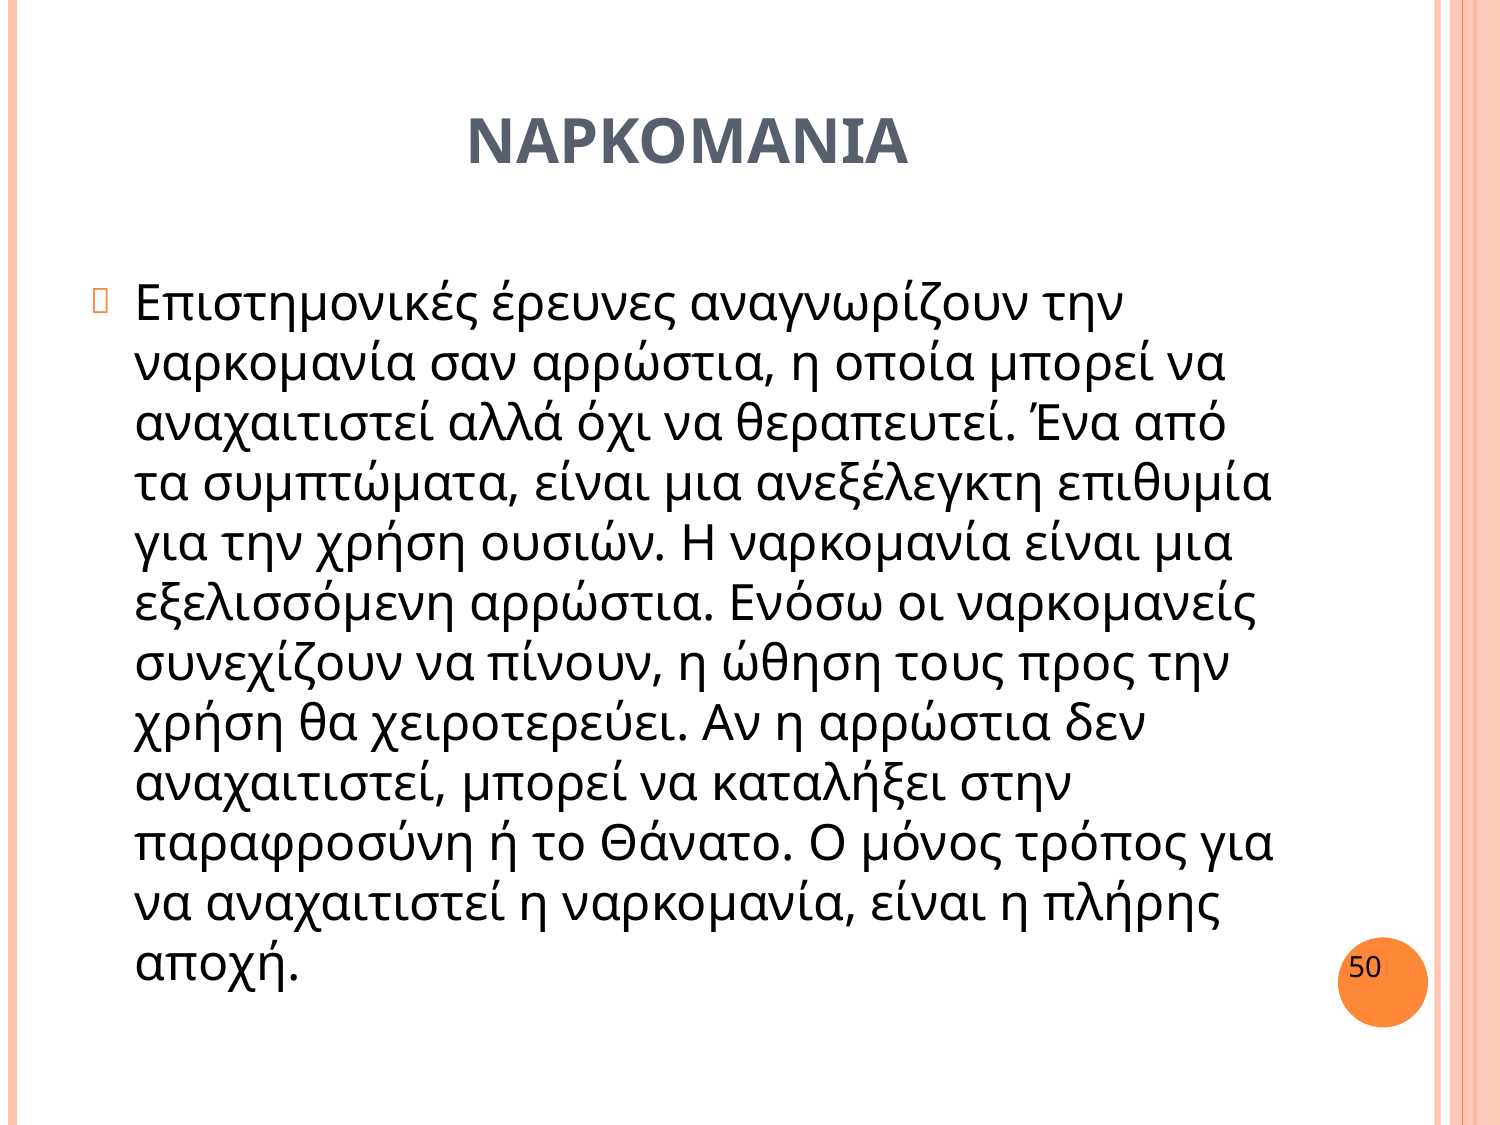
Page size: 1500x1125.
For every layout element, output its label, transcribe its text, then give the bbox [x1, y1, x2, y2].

slide_number <αριθμός> [1333, 940, 1434, 1027]
list Επιστημονικές έρευνες αναγνωρίζουν την ναρκομανία σαν αρρώστια, η οποία μπορεί να αναχαιτιστεί αλλά όχι να θεραπευτεί. Ένα από τα συμπτώματα, είναι μια ανεξέλεγκτη επιθυμία για την χρήση ουσιών. Η ναρκομανία είναι μια εξελισσόμενη αρρώστια. Ενόσω οι ναρκομανείς συνεχίζουν να πίνουν, η ώθηση τους προς την χρήση θα χειροτερεύει. Αν η αρρώστια δεν αναχαιτιστεί, μπορεί να καταλήξει στην παραφροσύνη ή το Θάνατο. Ο μόνος τρόπος για να αναχαιτιστεί η ναρκομανία, είναι η πλήρης αποχή. [75, 262, 1300, 1062]
title ΝΑΡΚΟΜΑΝΙΑ [75, 45, 1300, 233]
